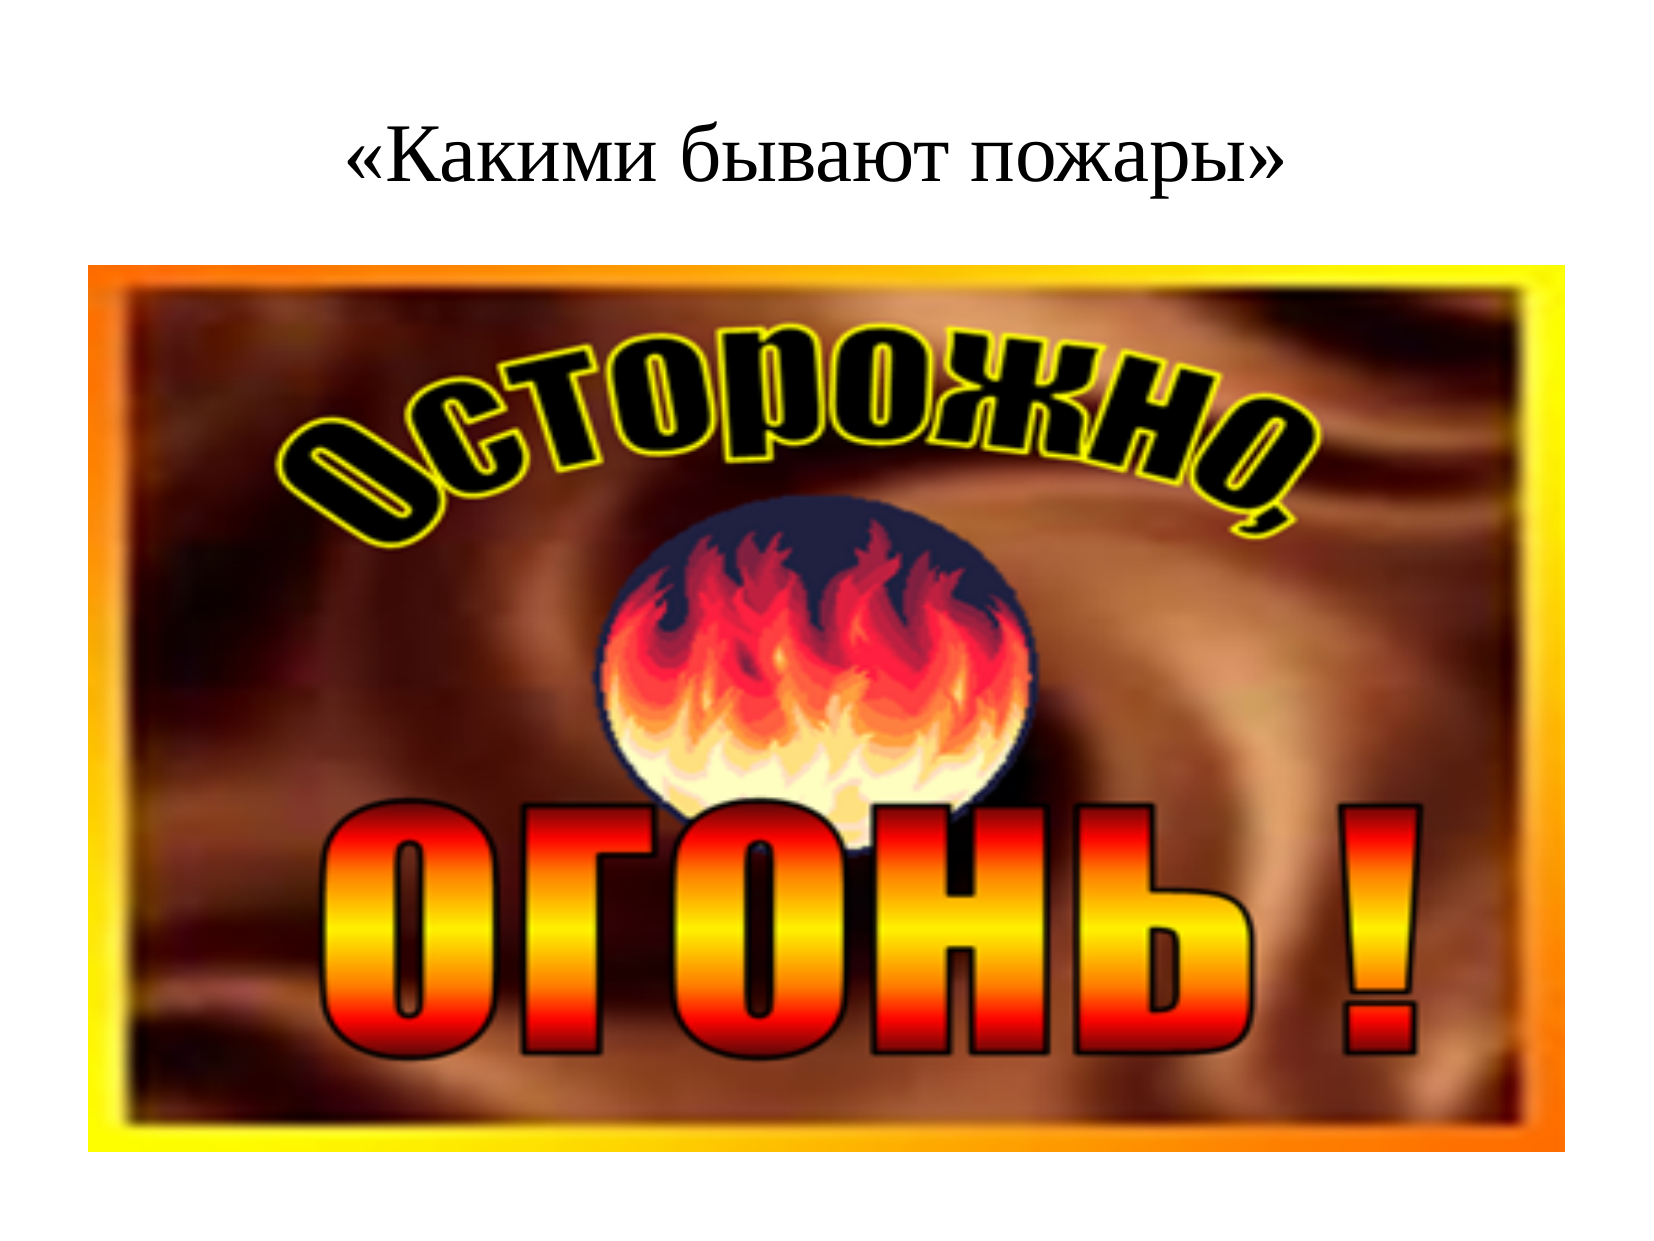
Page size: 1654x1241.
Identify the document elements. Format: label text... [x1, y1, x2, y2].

title «Какими бывают пожары» [82, 49, 1571, 257]
picture [88, 265, 1565, 1152]
